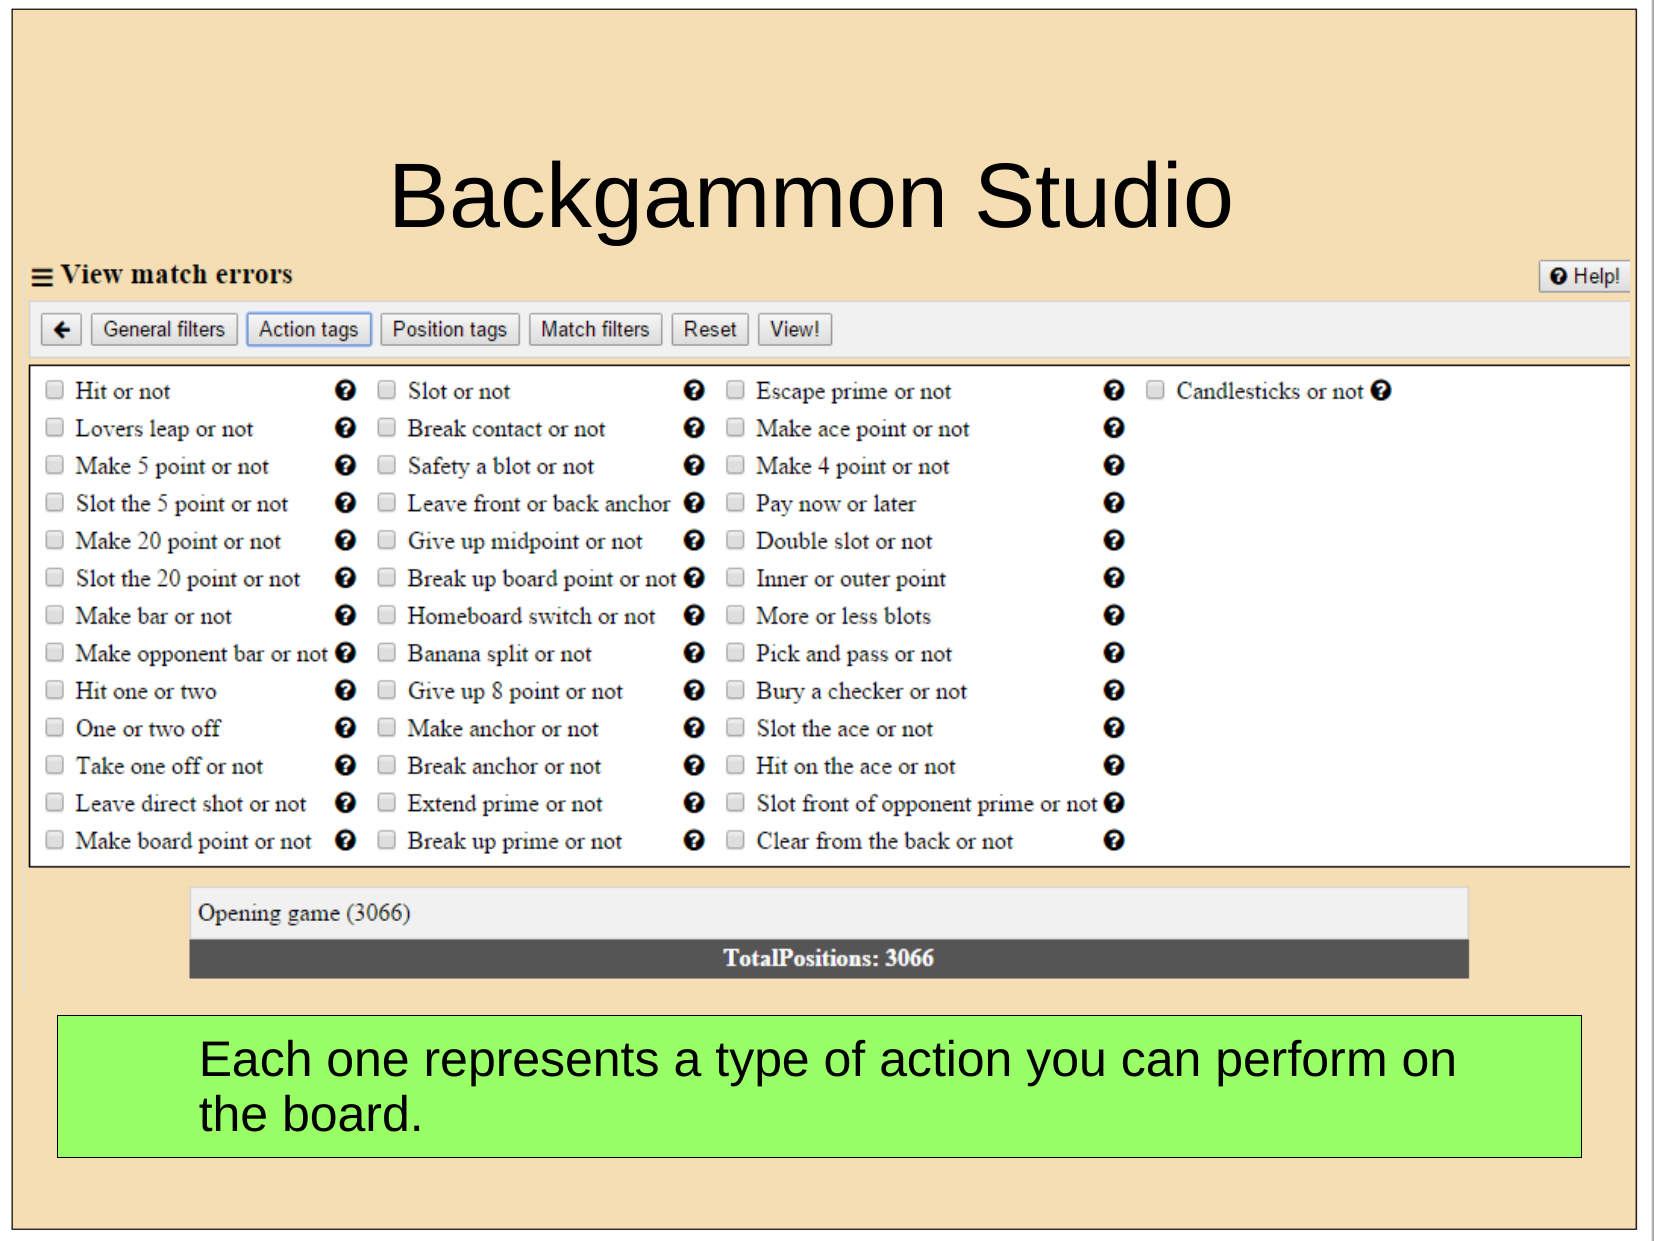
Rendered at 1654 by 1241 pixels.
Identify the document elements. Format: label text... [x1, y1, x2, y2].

text_box Each one represents a type of action you can perform on the board. [57, 1015, 1582, 1158]
picture [0, 0, 1654, 1241]
title Backgammon Studio [118, 112, 1506, 257]
